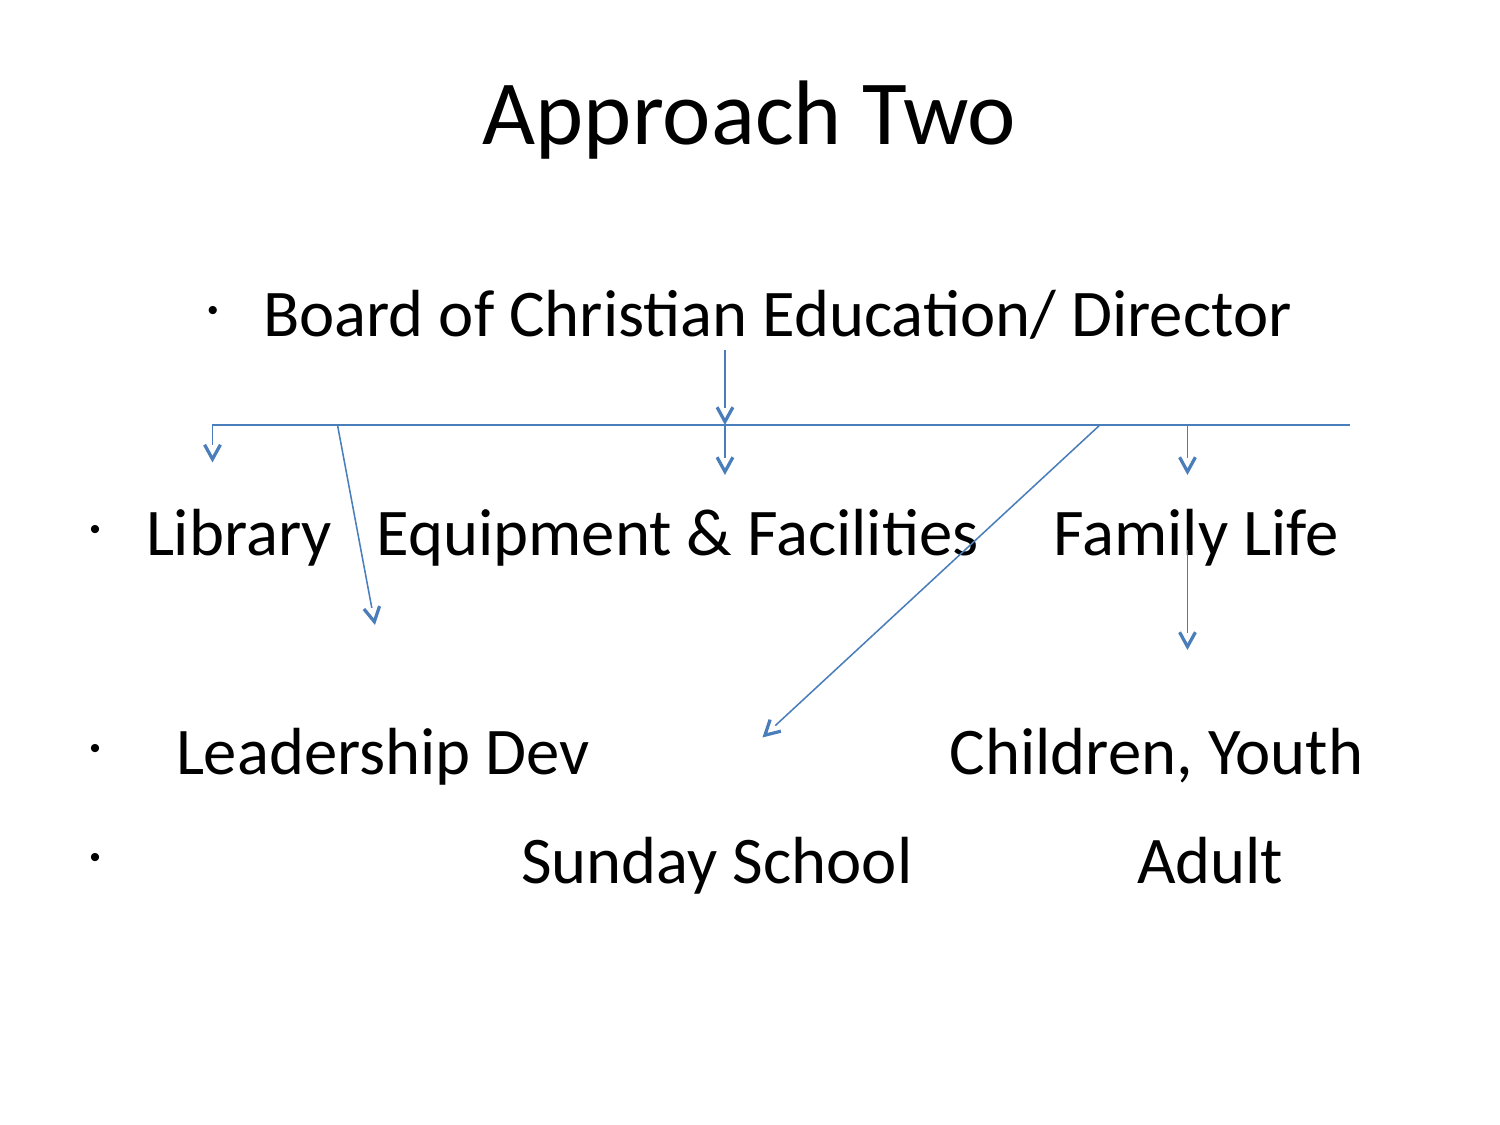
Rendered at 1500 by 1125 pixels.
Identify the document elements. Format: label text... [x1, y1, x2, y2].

list Board of Christian Education/ Director Library Equipment & Facilities Family Life Leadership Dev Children, Youth Sunday School Adult [75, 262, 1425, 1005]
title Approach Two [75, 45, 1425, 233]
